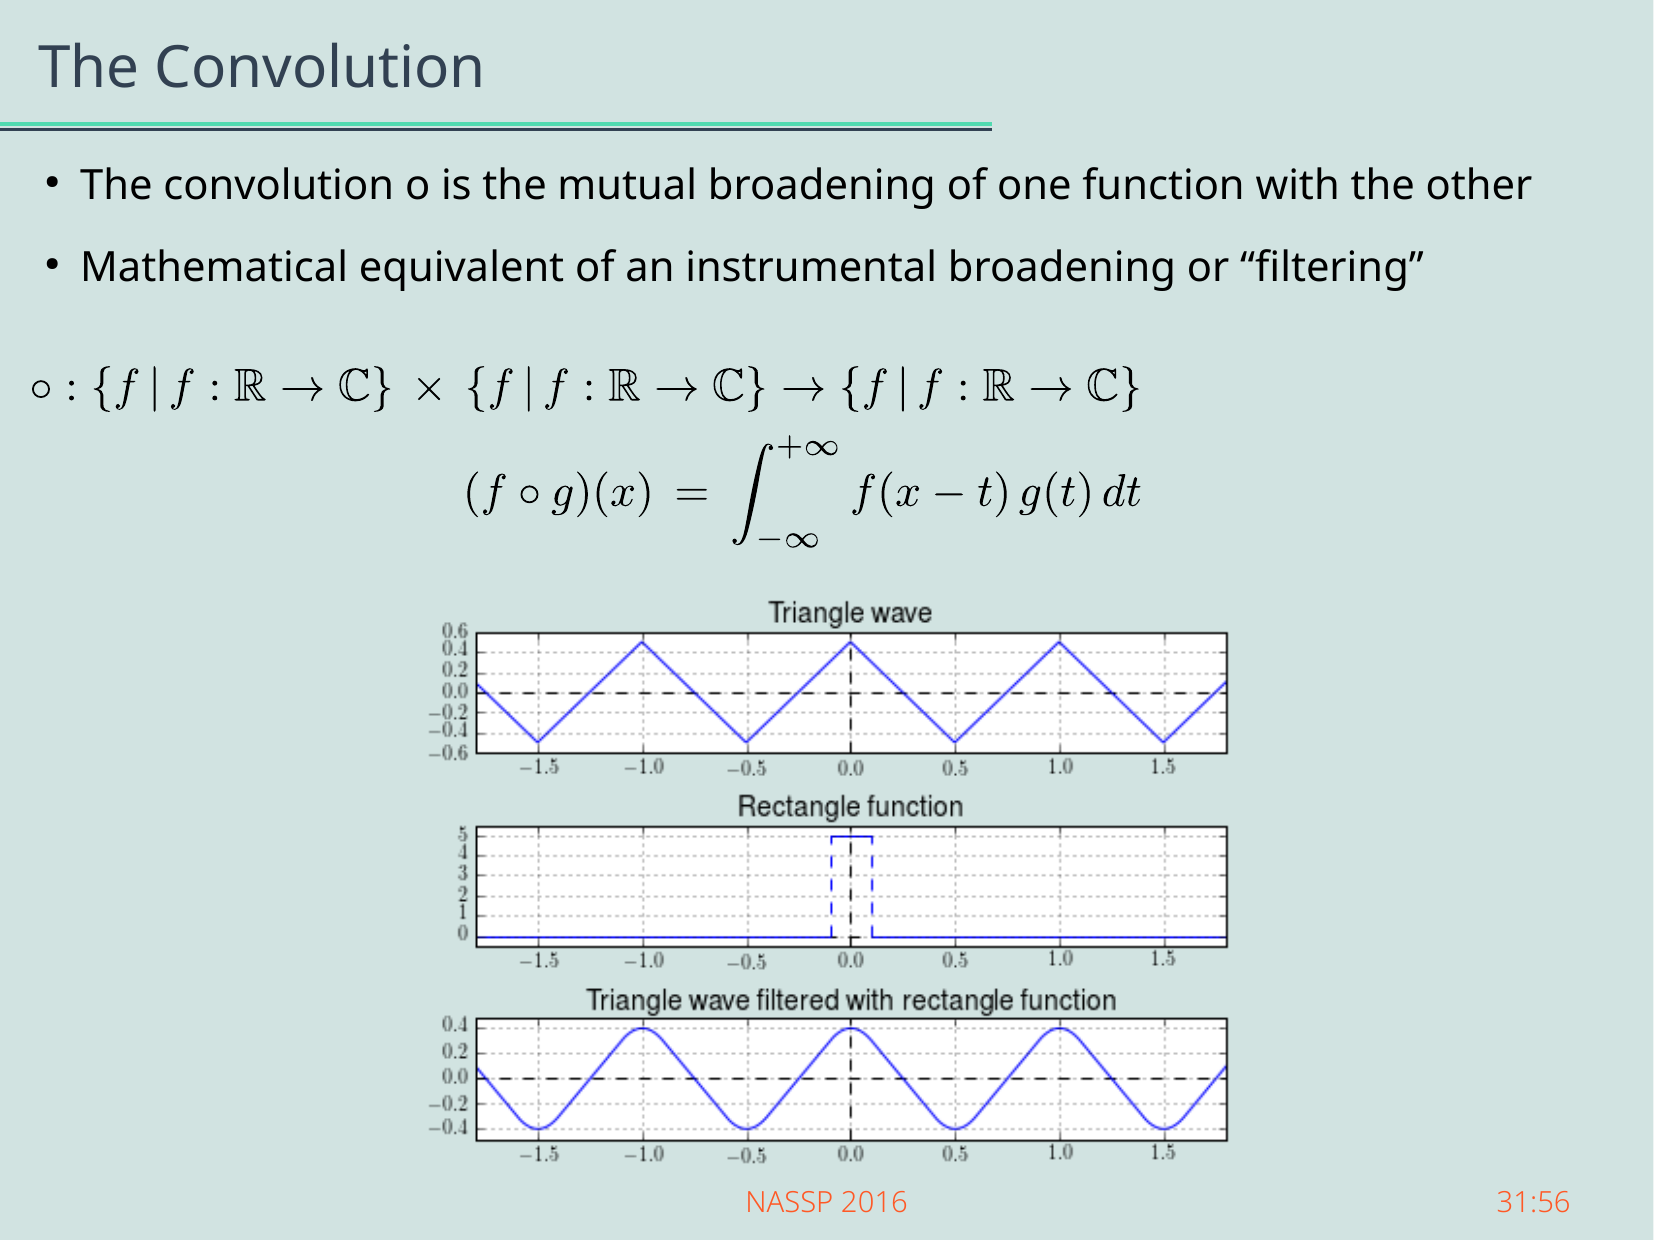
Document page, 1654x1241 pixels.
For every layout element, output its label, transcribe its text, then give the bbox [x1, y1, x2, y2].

text_box [29, 366, 1143, 552]
text_box The convolution o is the mutual broadening of one function with the other Mathematical equivalent of an instrumental broadening or “filtering” [30, 147, 1637, 1170]
text_box The Convolution [23, 17, 1347, 103]
picture [414, 590, 1240, 1179]
